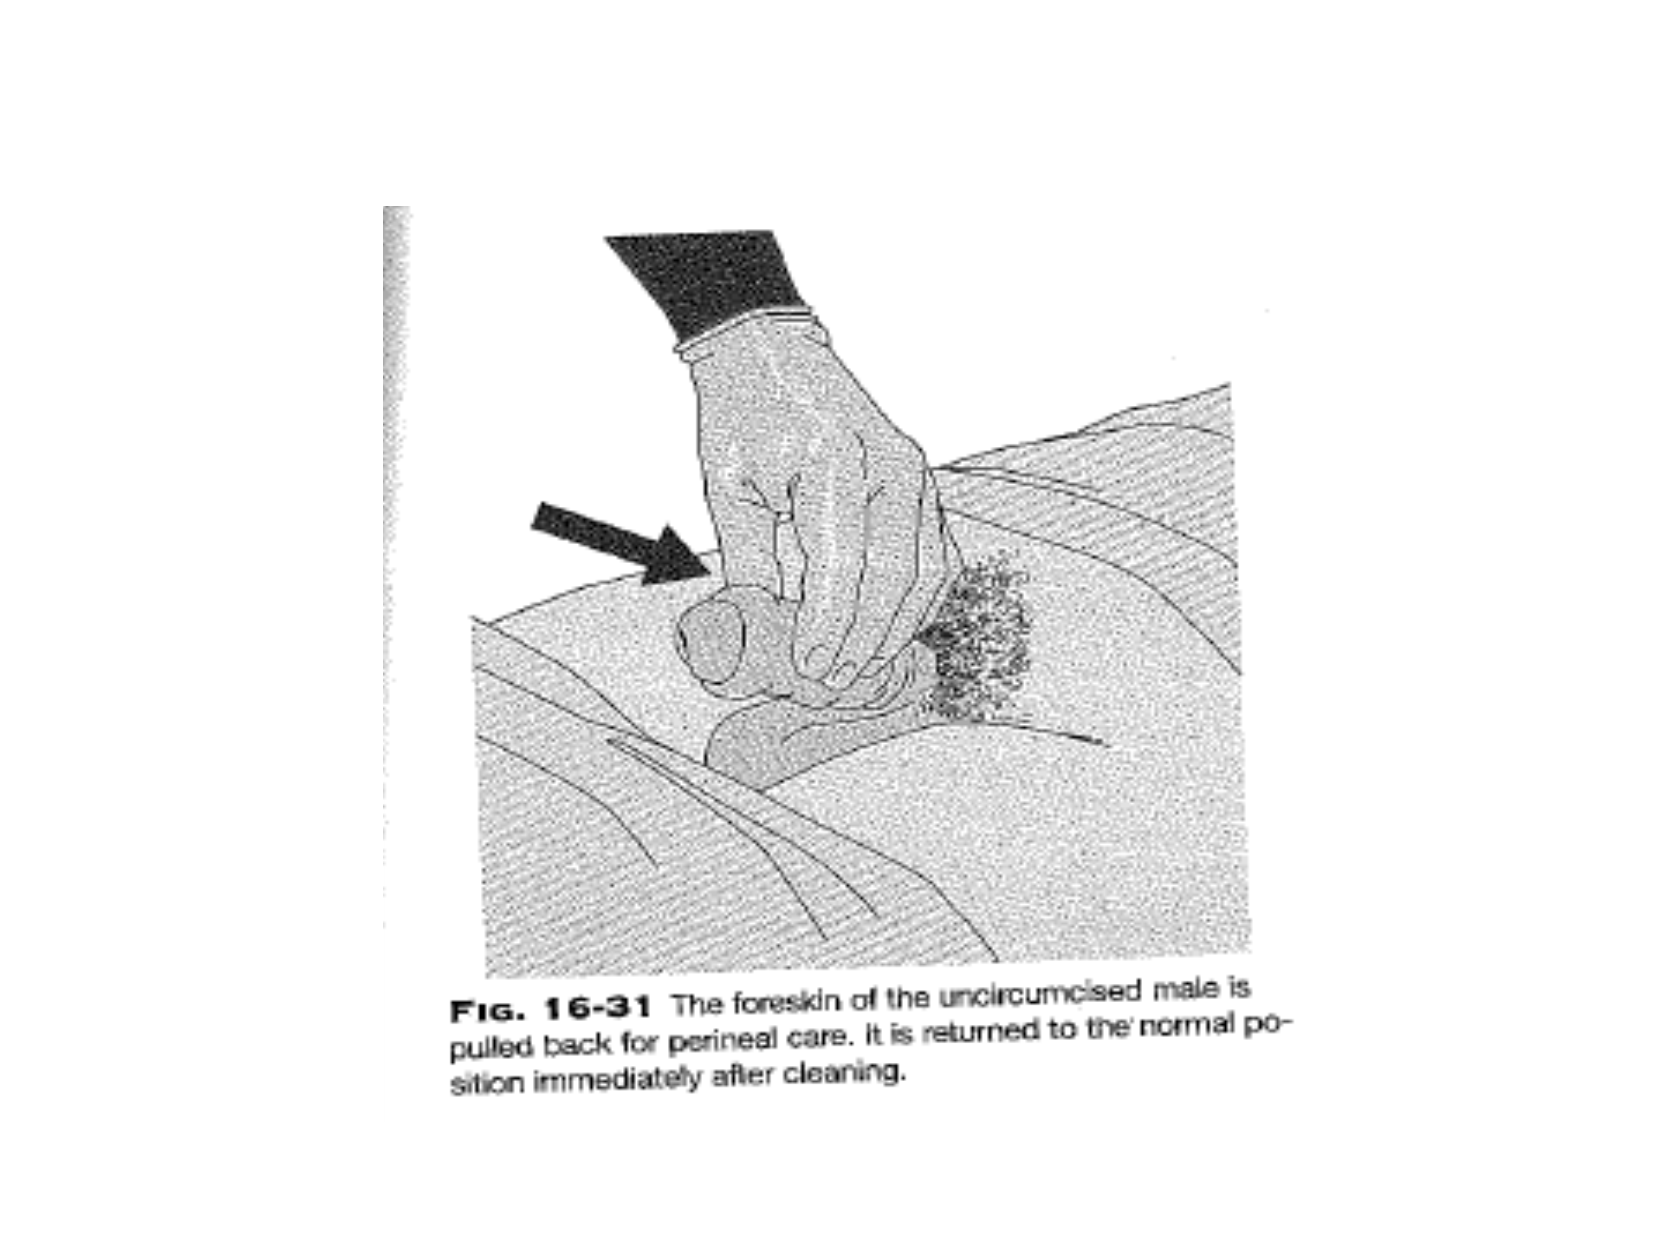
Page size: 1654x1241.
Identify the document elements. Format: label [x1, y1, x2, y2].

picture [383, 206, 1329, 1123]
